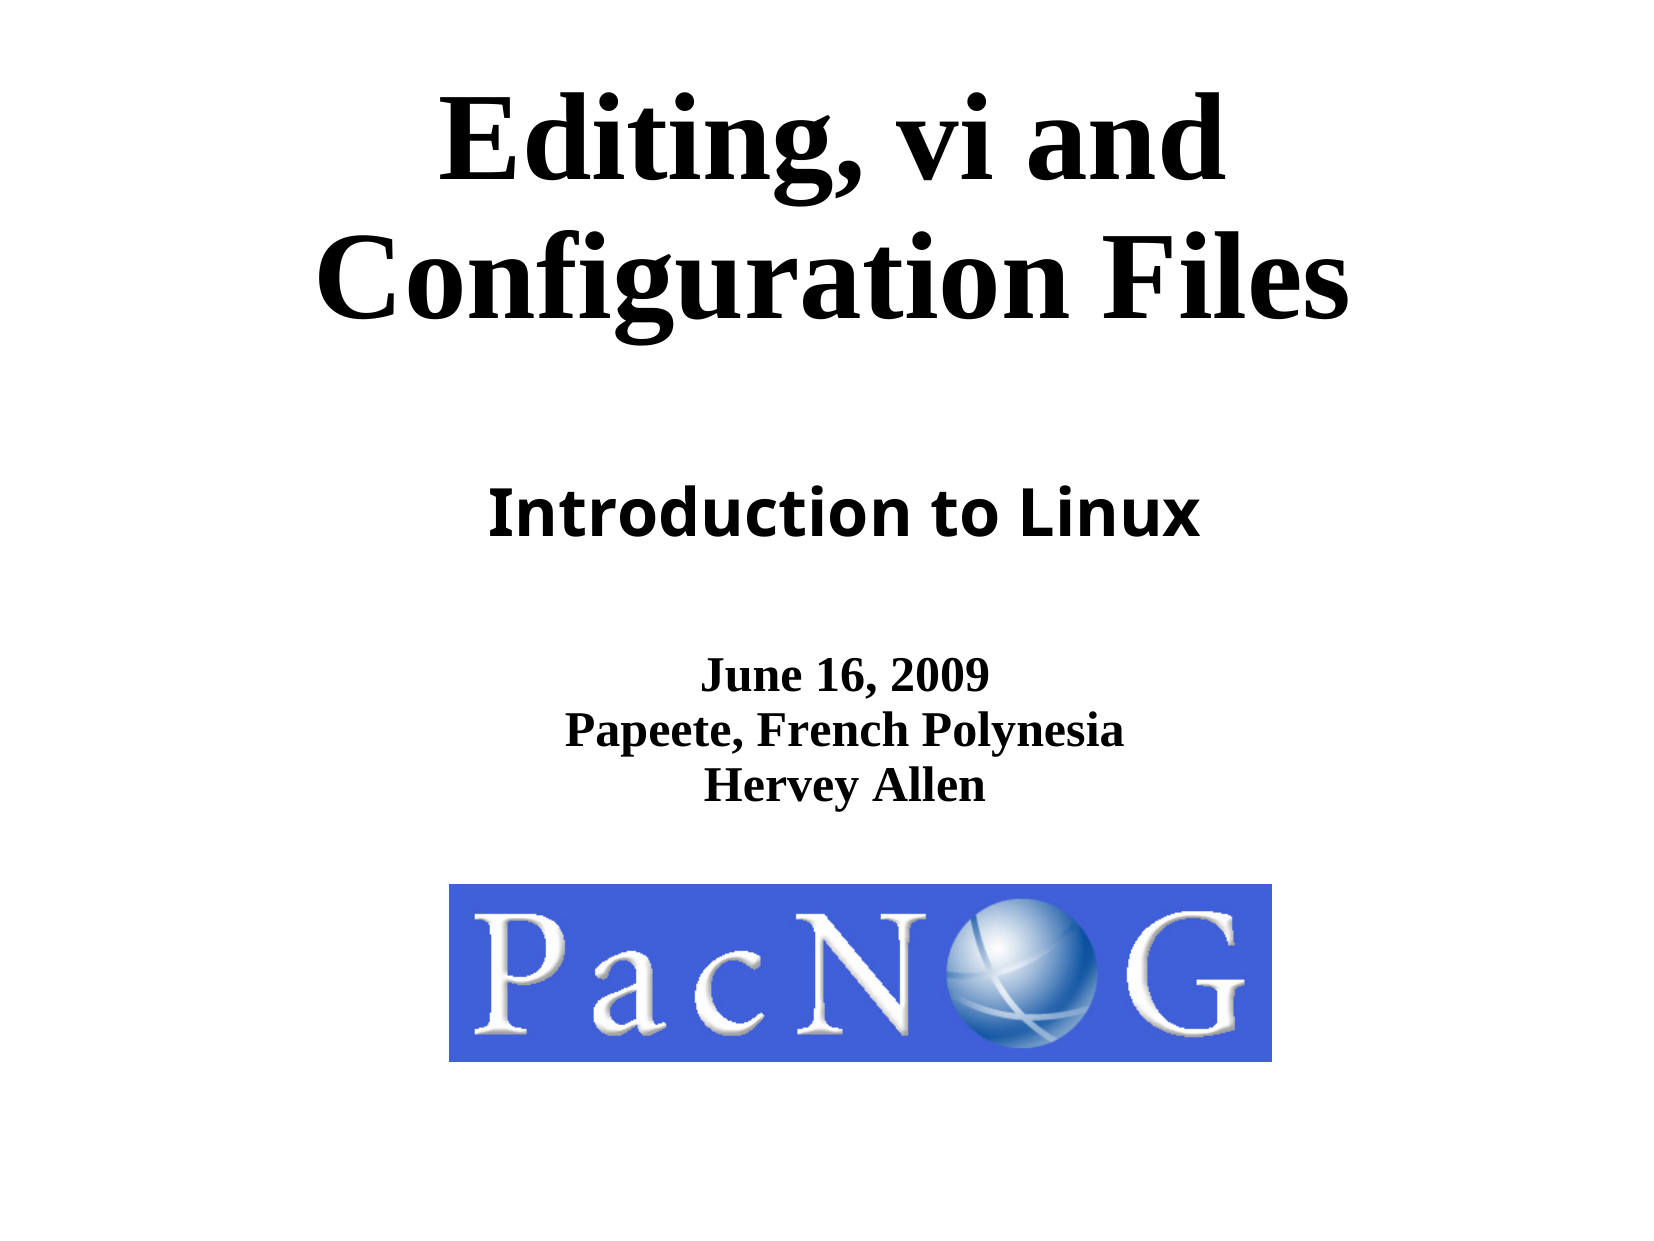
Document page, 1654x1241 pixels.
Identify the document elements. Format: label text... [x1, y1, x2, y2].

subtitle Introduction to Linux June 16, 2009 Papeete, French Polynesia Hervey Allen [121, 303, 1534, 1085]
picture [449, 884, 1272, 1062]
title Editing, vi and Configuration Files [127, 68, 1540, 346]
